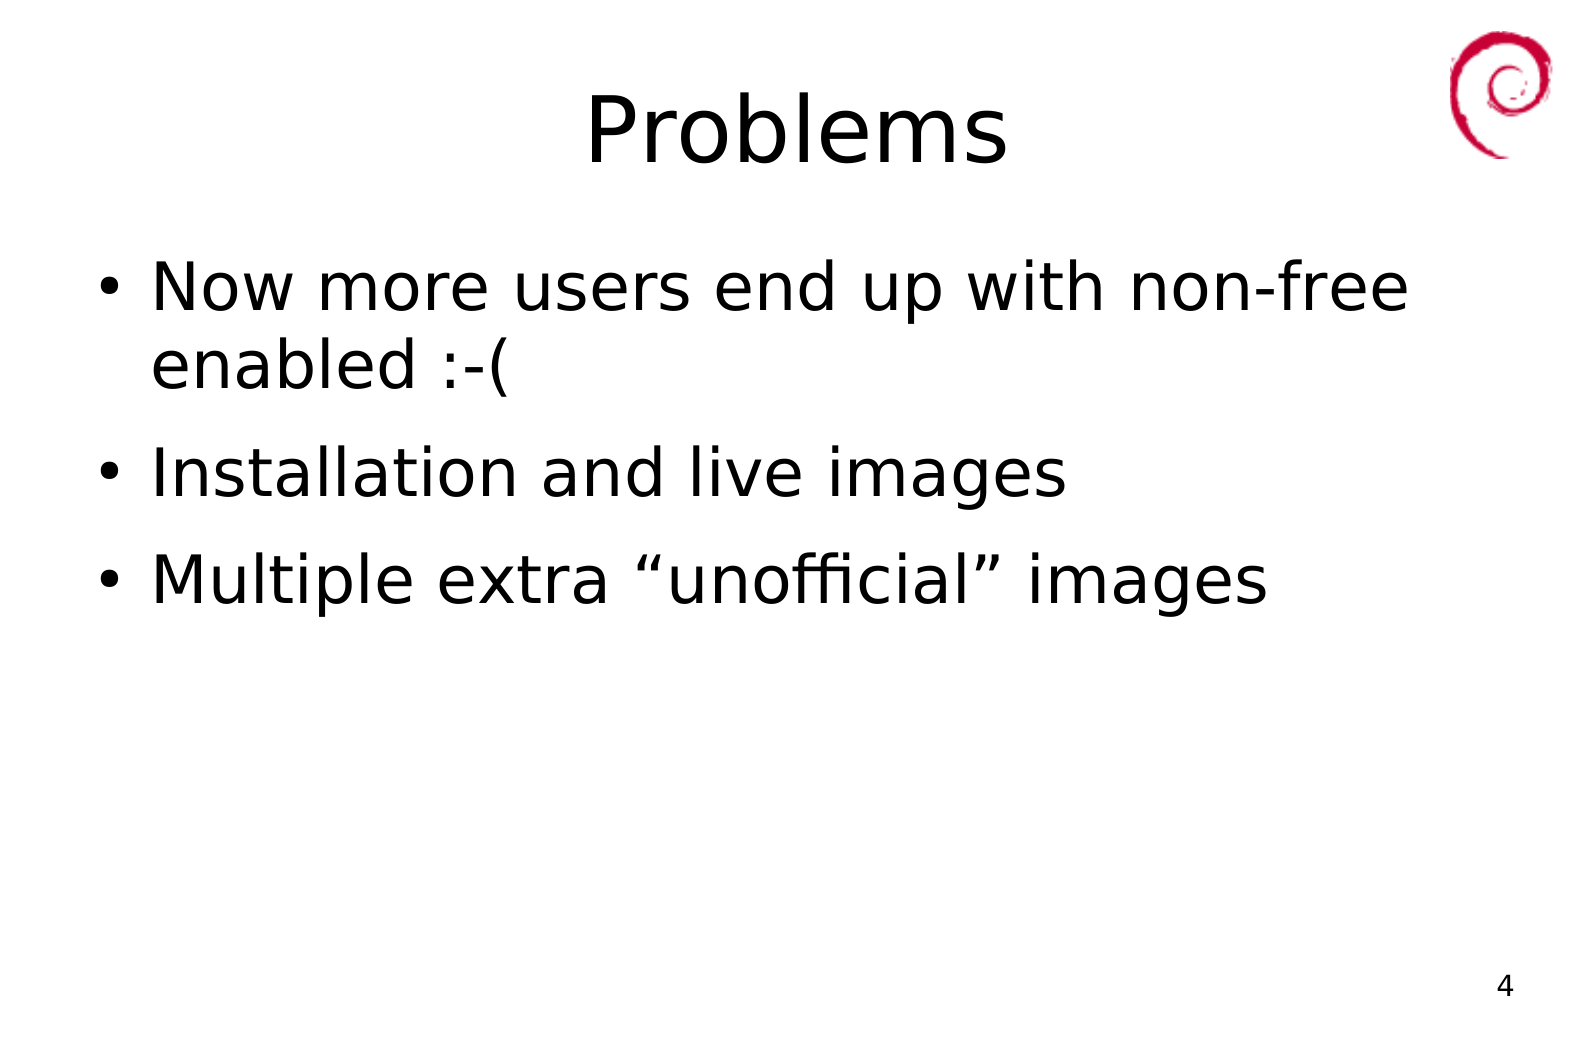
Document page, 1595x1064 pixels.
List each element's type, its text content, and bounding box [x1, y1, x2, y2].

list Now more users end up with non-free enabled :-( Installation and live images Multiple extra “unofficial” images [79, 248, 1515, 945]
title Problems [79, 49, 1515, 213]
picture [1450, 31, 1555, 159]
